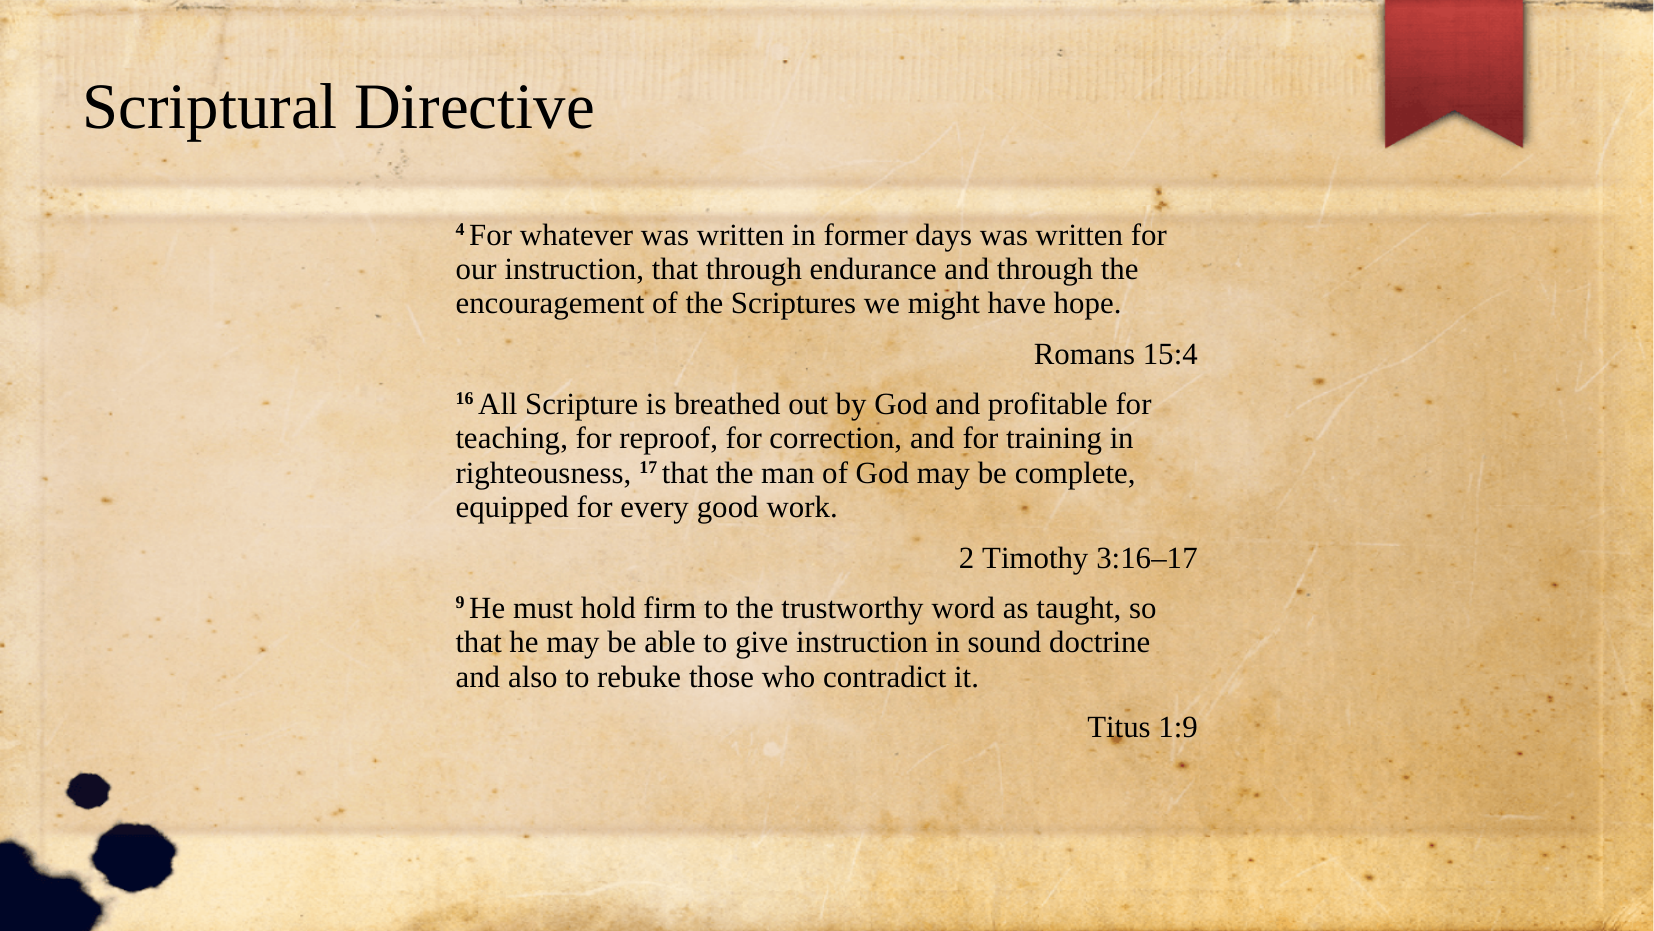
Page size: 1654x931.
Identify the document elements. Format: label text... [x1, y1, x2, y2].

title Scriptural Directive [82, 37, 1347, 178]
picture [0, 0, 1654, 931]
list 4 For whatever was written in former days was written for our instruction, that through endurance and through the encouragement of the Scriptures we might have hope. Romans 15:4 16 All Scripture is breathed out by God and profitable for teaching, for reproof, for correction, and for training in righteousness, 17 that the man of God may be complete, equipped for every good work. 2 Timothy 3:16–17 9 He must hold firm to the trustworthy word as taught, so that he may be able to give instruction in sound doctrine and also to rebuke those who contradict it. Titus 1:9 [455, 217, 1198, 758]
